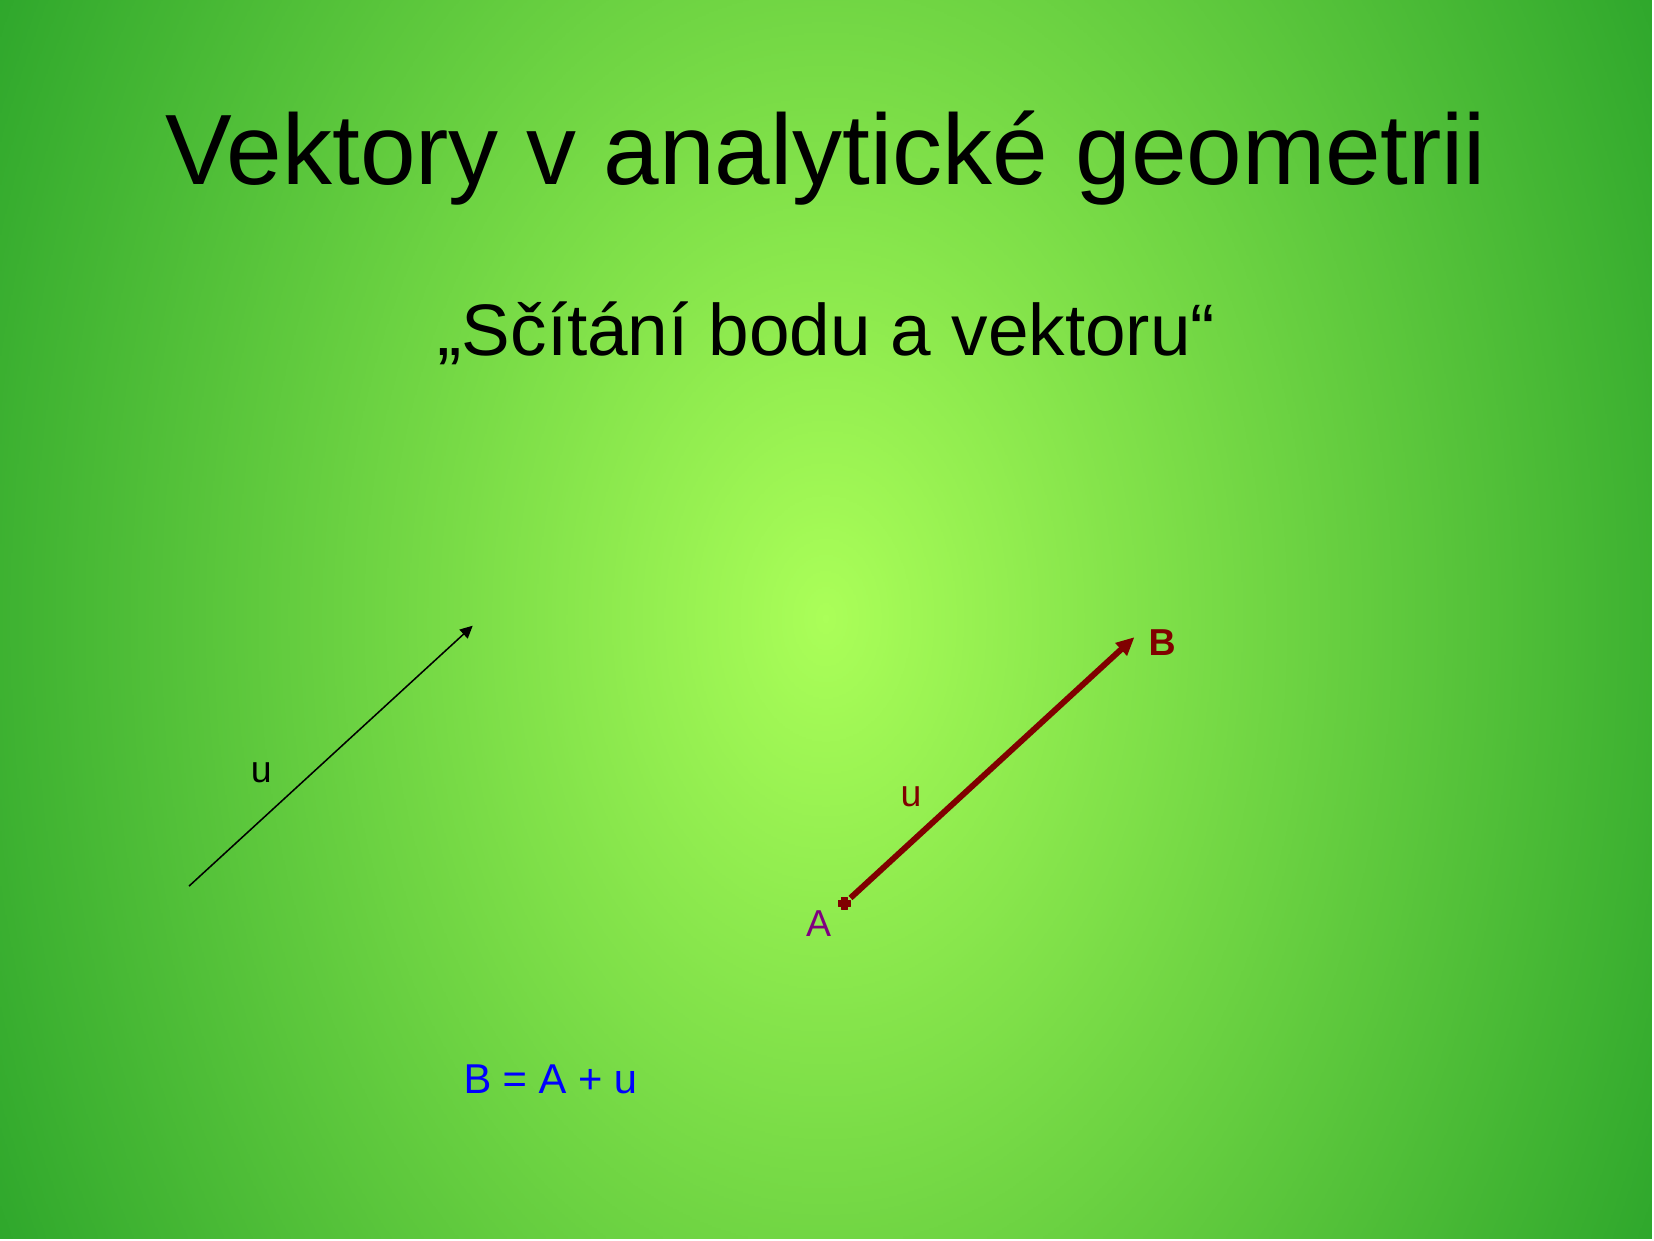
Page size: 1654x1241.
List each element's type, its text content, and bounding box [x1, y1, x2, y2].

text_box B = A + u [448, 1051, 653, 1113]
text_box u [885, 767, 937, 825]
text_box A [791, 897, 847, 955]
title Vektory v analytické geometrii [82, 41, 1571, 265]
list „Sčítání bodu a vektoru“ [82, 290, 1571, 449]
text_box u [236, 744, 287, 801]
text_box [847, 897, 851, 910]
text_box B [1133, 616, 1191, 674]
